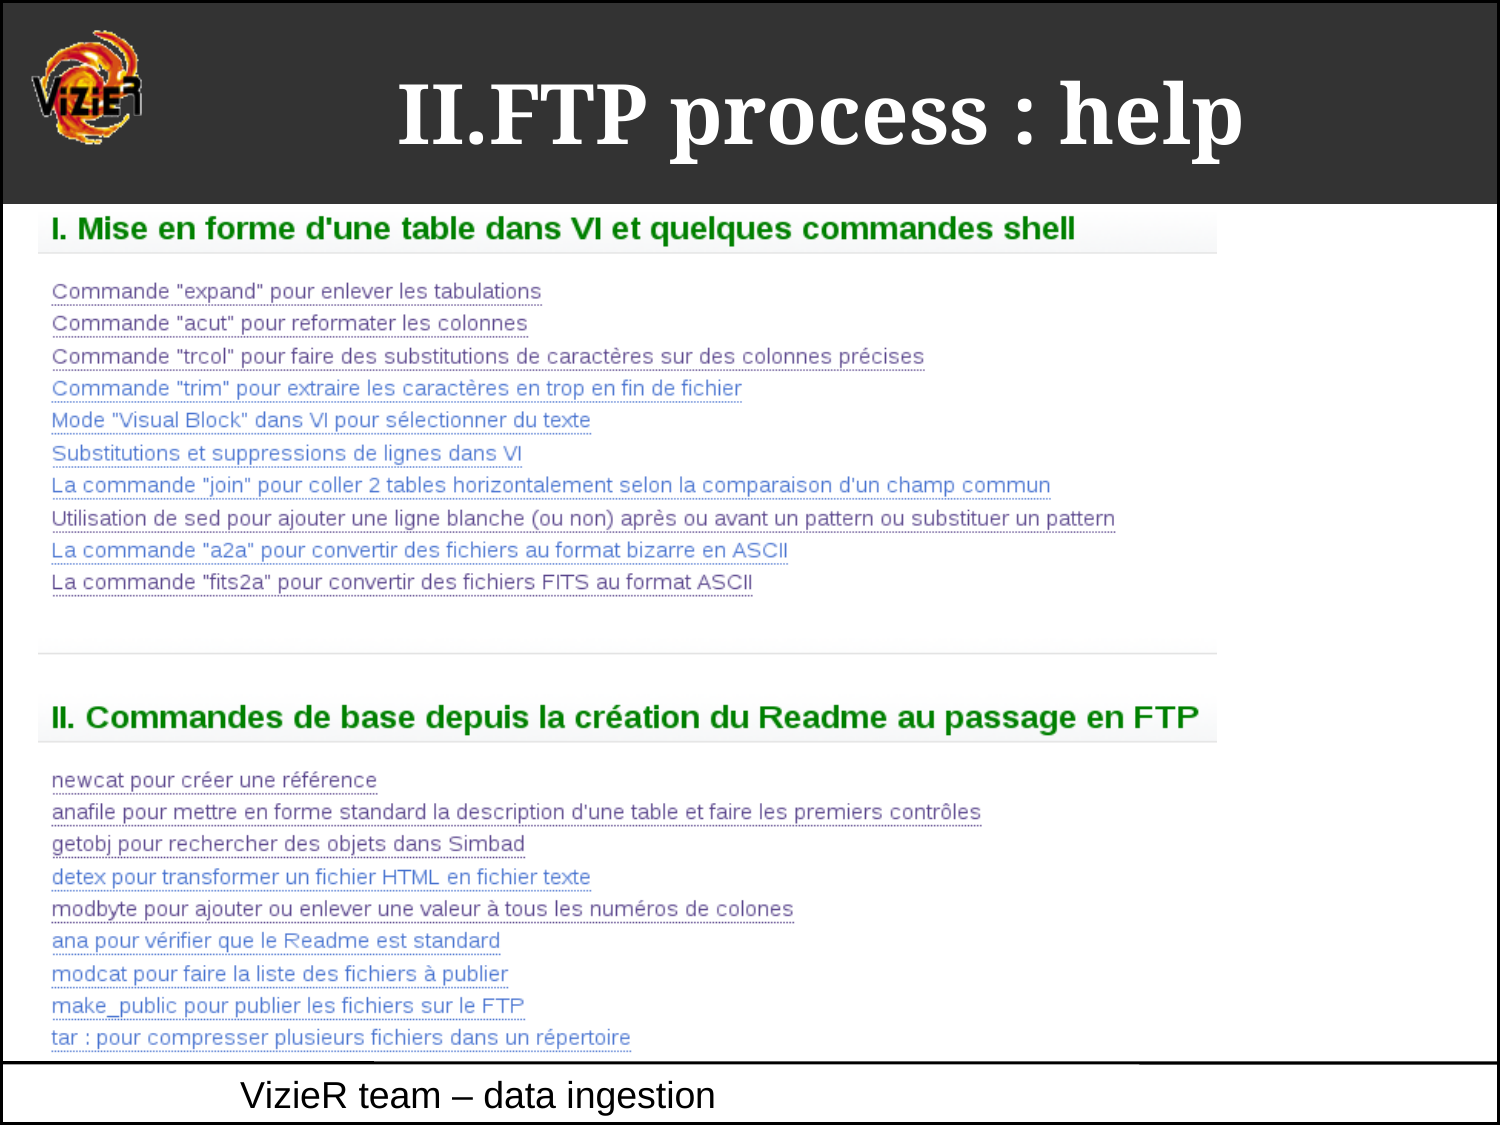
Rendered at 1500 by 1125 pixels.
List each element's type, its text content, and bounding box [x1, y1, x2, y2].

picture [38, 212, 1217, 1059]
picture [29, 29, 148, 148]
title II.FTP process : help [177, 3, 1467, 219]
